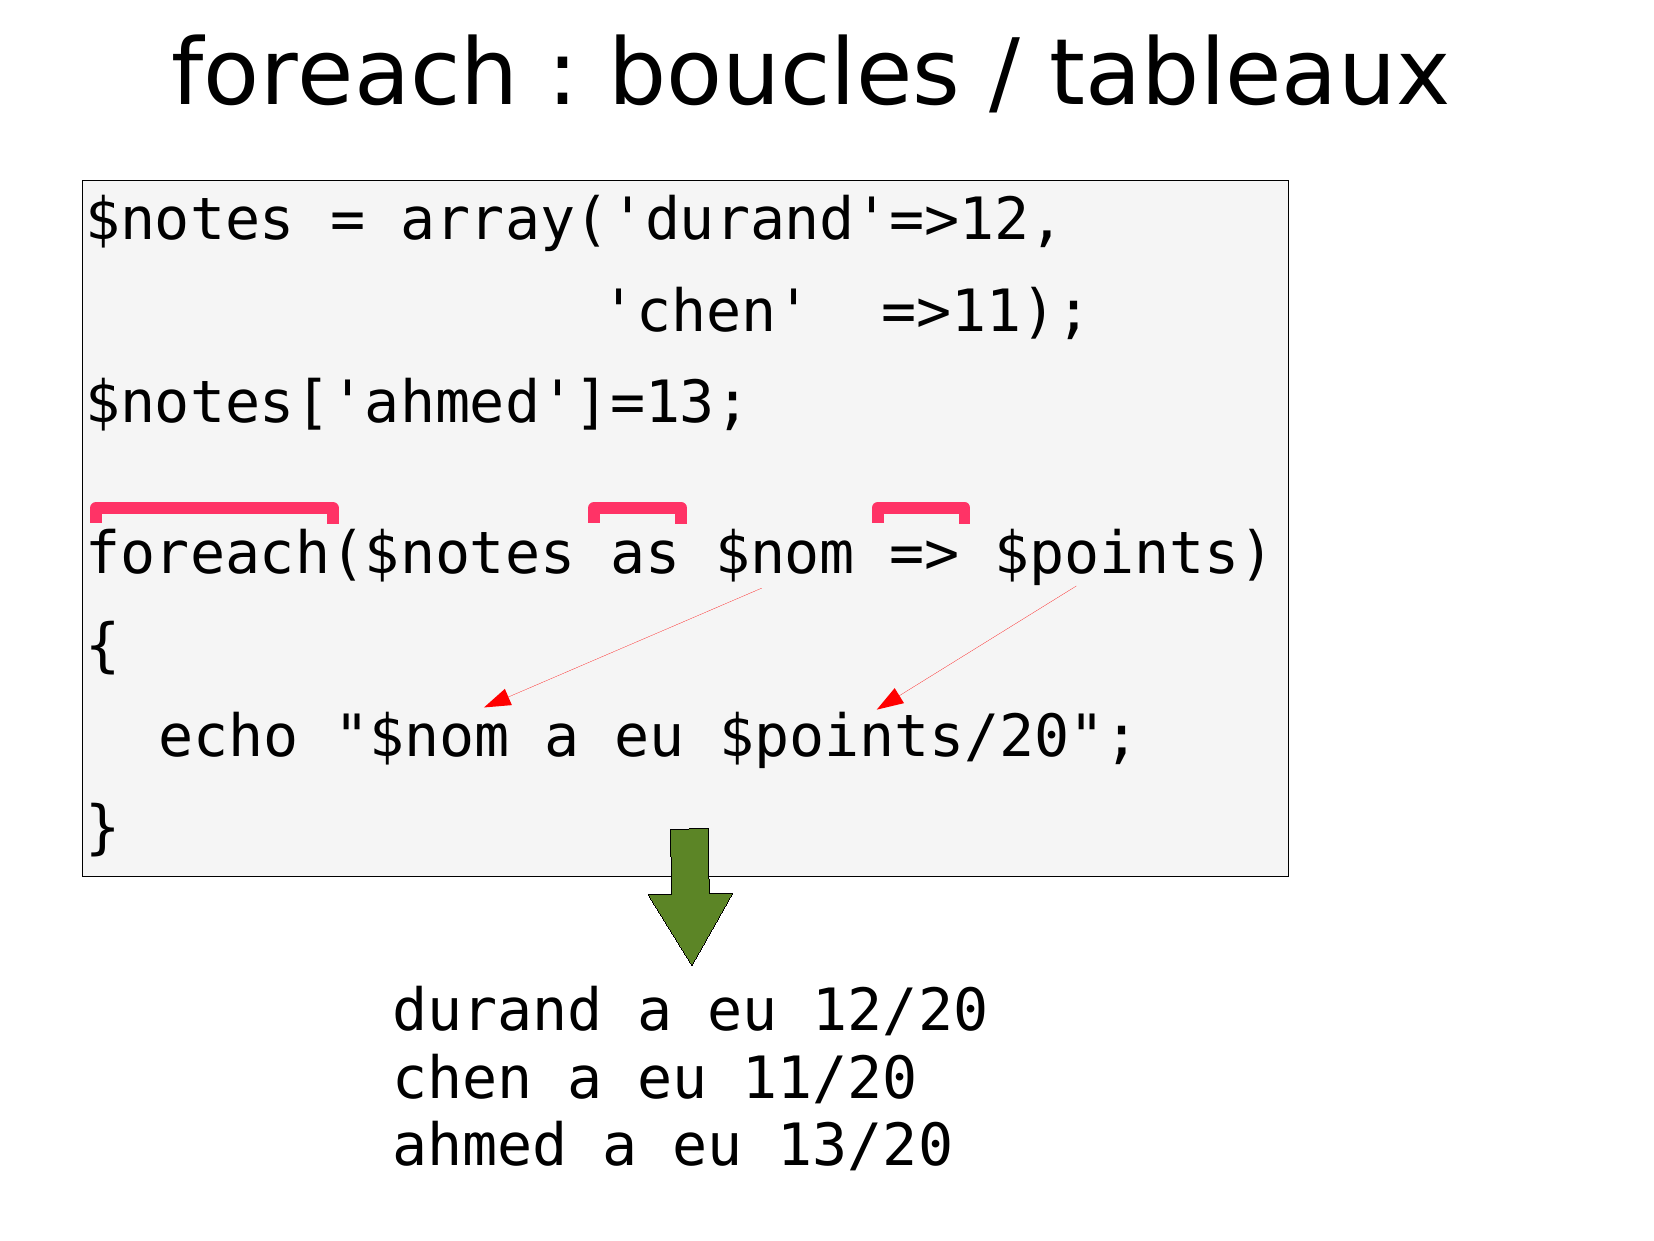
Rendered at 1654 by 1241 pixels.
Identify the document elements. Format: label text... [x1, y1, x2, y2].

title foreach : boucles / tableaux [0, 11, 1654, 134]
text_box durand a eu 12/20 chen a eu 11/20 ahmed a eu 13/20 [392, 976, 988, 1180]
text_box $notes = array('durand'=>12, 'chen' =>11); $notes['ahmed']=13; foreach($notes as $nom => $points) { echo "$nom a eu $points/20"; } [85, 185, 1276, 862]
text_box [82, 180, 1289, 966]
